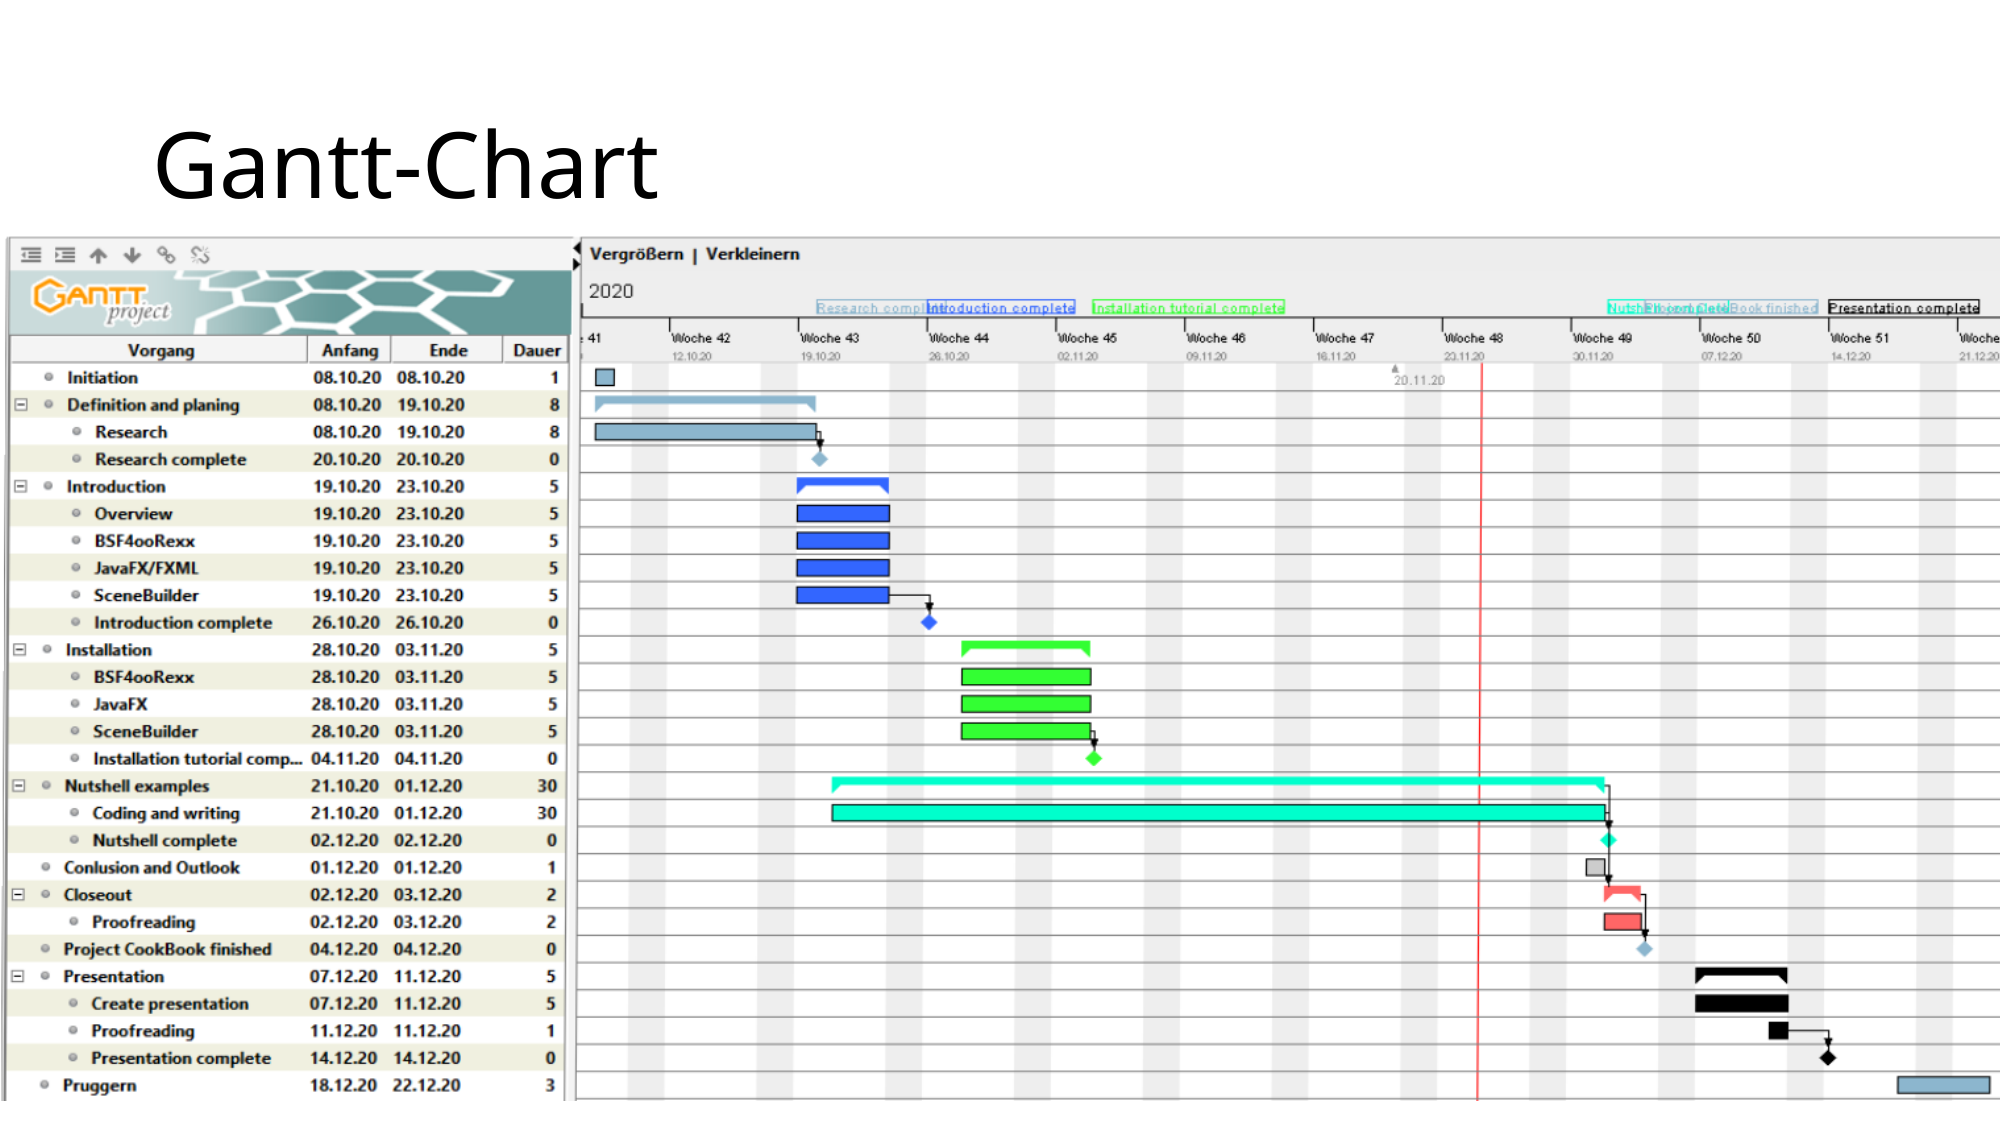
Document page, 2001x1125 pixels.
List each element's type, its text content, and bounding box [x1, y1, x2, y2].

title Gantt-Chart [137, 59, 1863, 236]
picture [0, 236, 2000, 1101]
